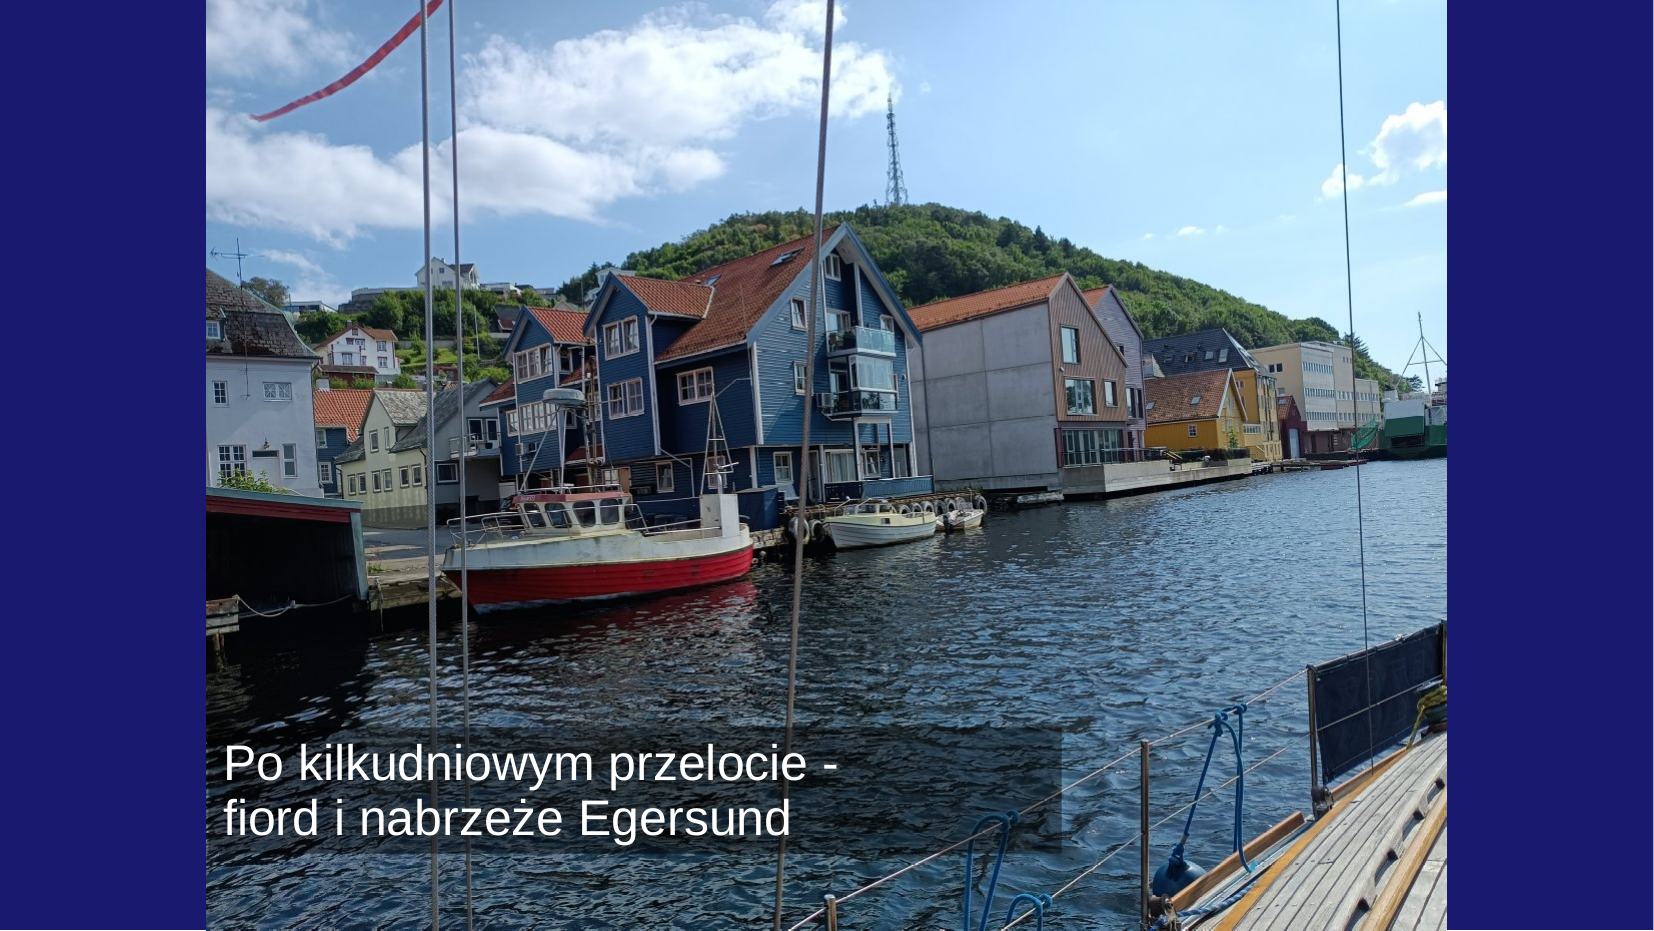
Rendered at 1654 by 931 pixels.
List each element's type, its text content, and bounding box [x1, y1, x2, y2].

picture [206, 0, 1447, 931]
text_box Po kilkudniowym przelocie - fiord i nabrzeże Egersund [208, 727, 1062, 854]
